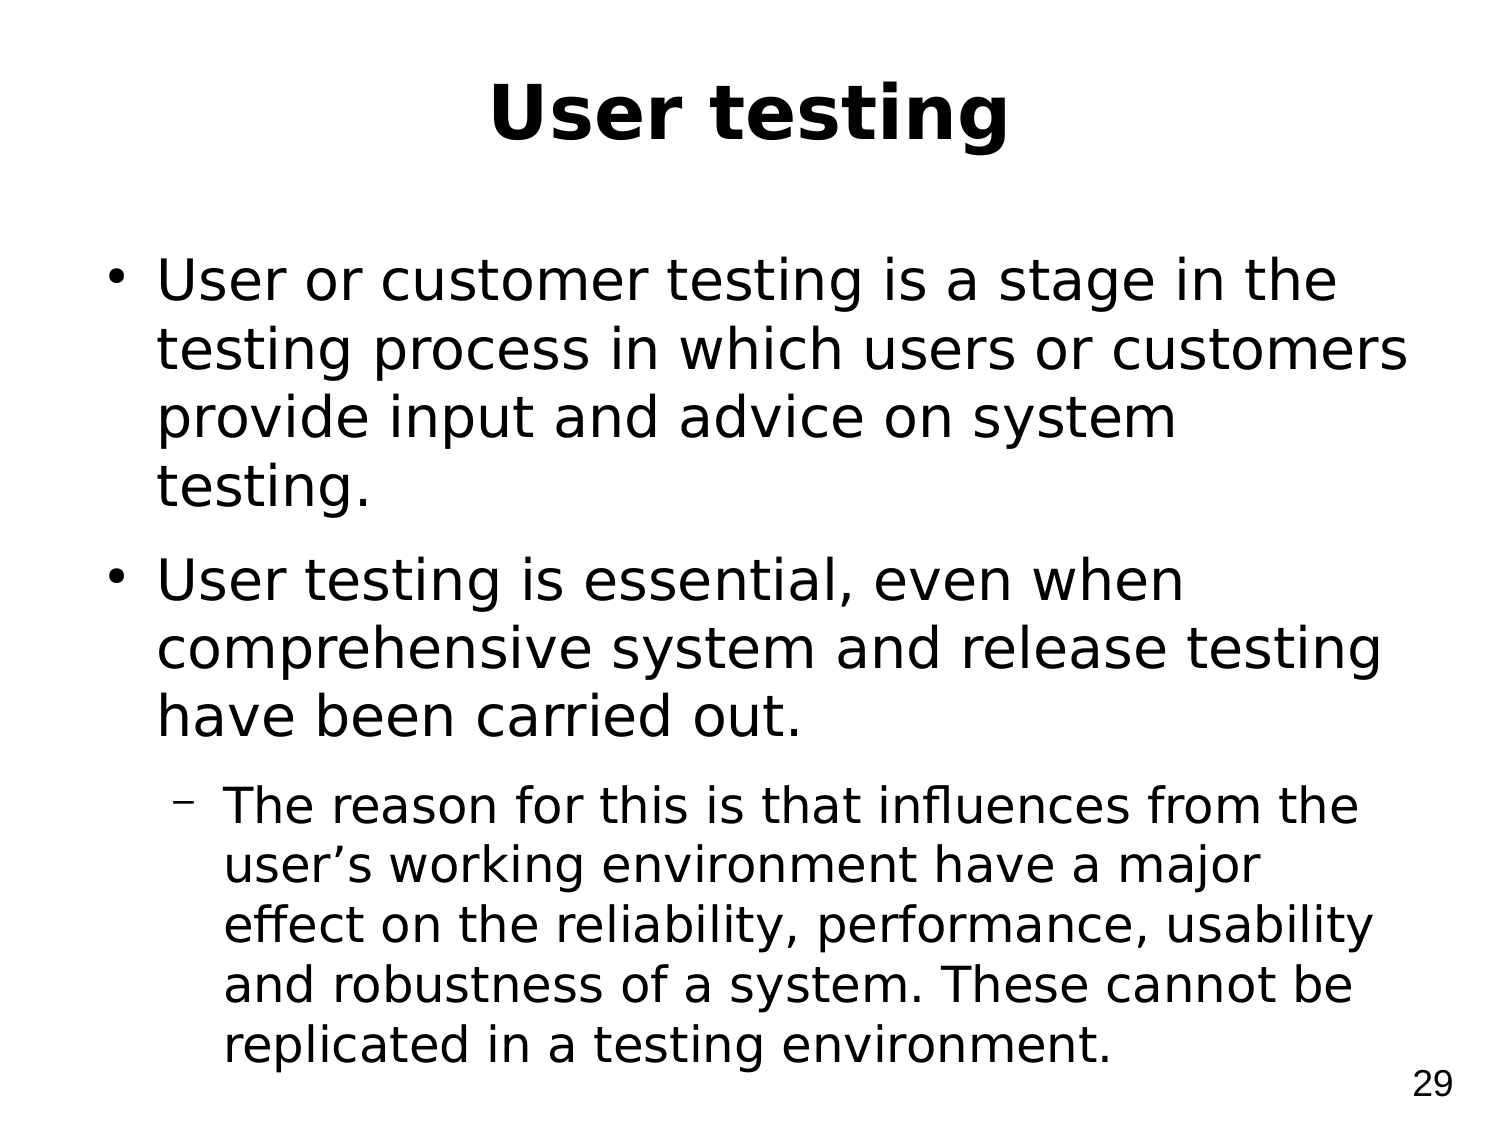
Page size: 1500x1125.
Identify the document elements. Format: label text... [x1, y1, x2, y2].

title User testing [75, 56, 1425, 189]
list User or customer testing is a stage in the testing process in which users or customers provide input and advice on system testing. User testing is essential, even when comprehensive system and release testing have been carried out. The reason for this is that influences from the user’s working environment have a major effect on the reliability, performance, usability and robustness of a system. These cannot be replicated in a testing environment. [75, 236, 1425, 1093]
